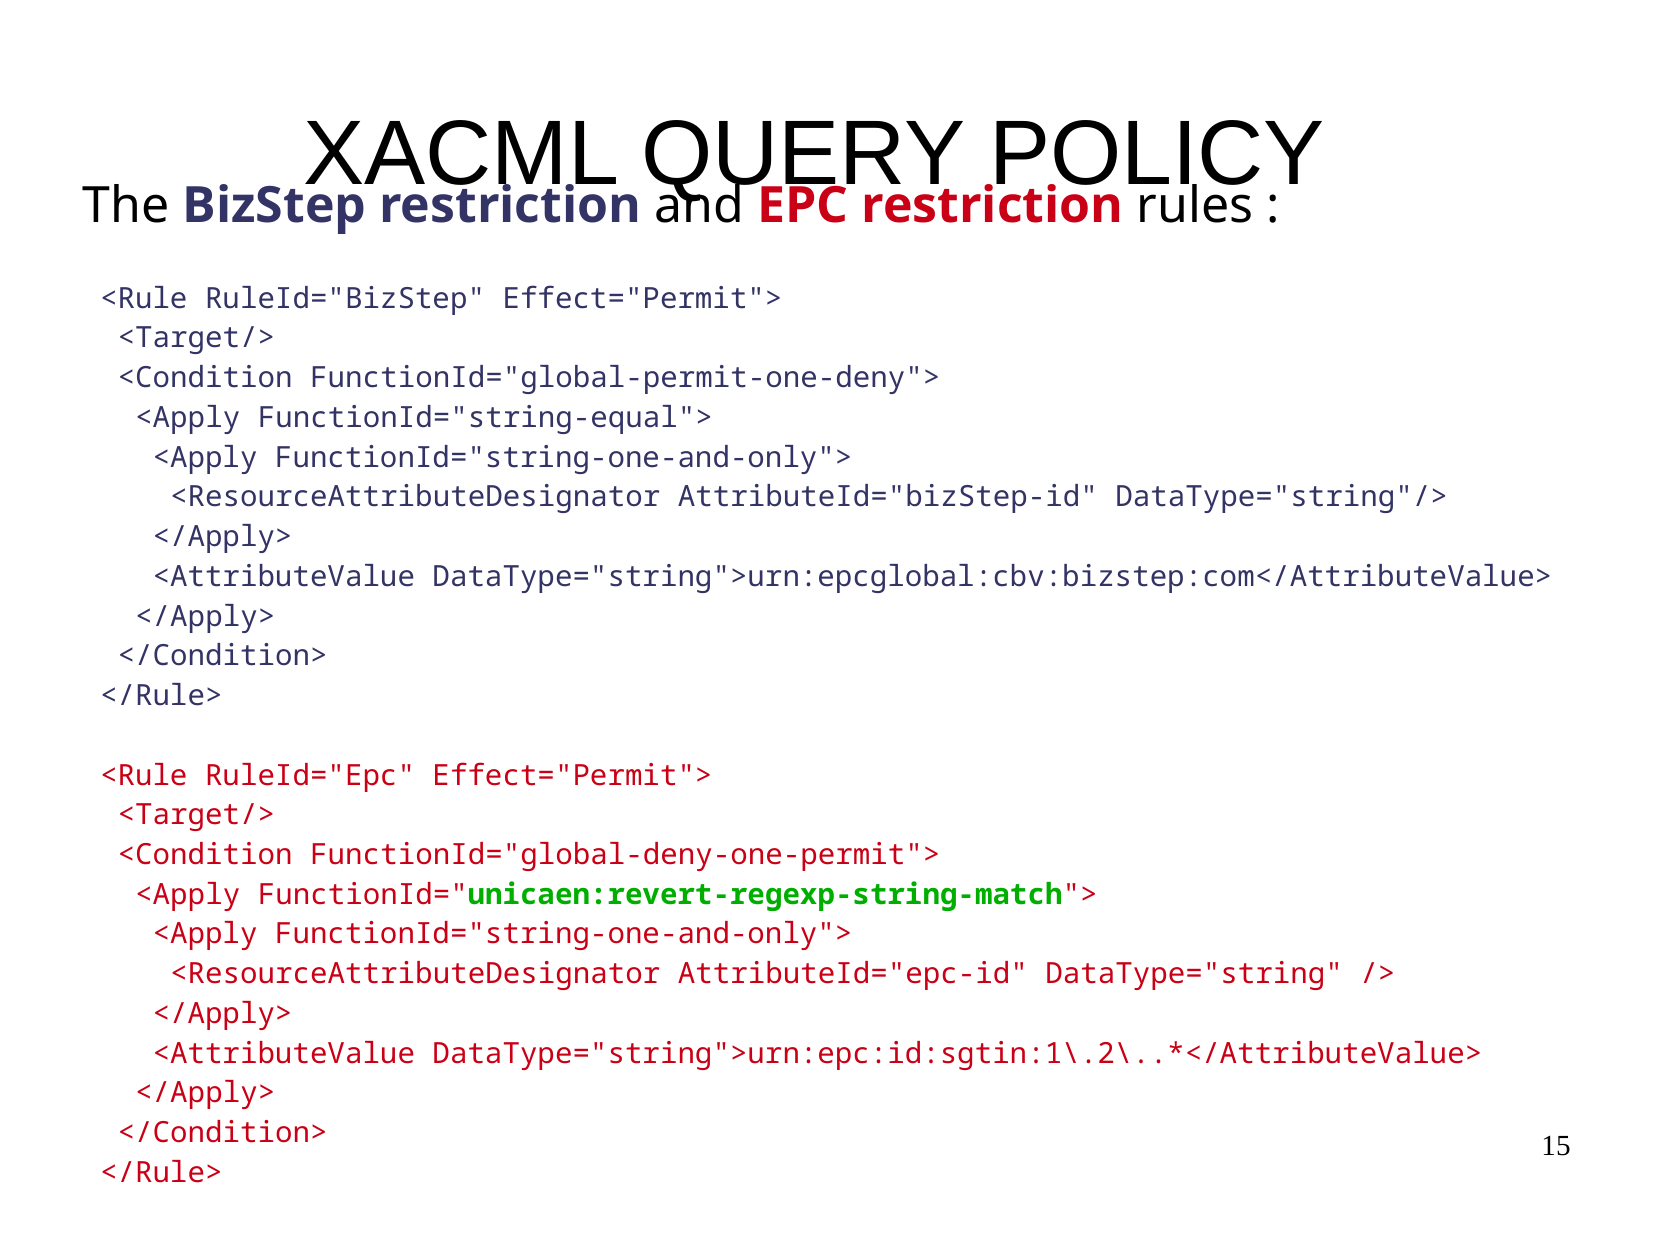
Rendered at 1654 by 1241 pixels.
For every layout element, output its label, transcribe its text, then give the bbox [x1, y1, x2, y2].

title XACML QUERY POLICY [82, 56, 1571, 241]
subtitle The BizStep restriction and EPC restriction rules : <Rule RuleId="BizStep" Effect="Permit"> <Target/> <Condition FunctionId="global-permit-one-deny"> <Apply FunctionId="string-equal"> <Apply FunctionId="string-one-and-only"> <ResourceAttributeDesignator AttributeId="bizStep-id" DataType="string"/> </Apply> <AttributeValue DataType="string">urn:epcglobal:cbv:bizstep:com</AttributeValue> </Apply> </Condition> </Rule> <Rule RuleId="Epc" Effect="Permit"> <Target/> <Condition FunctionId="global-deny-one-permit"> <Apply FunctionId="unicaen:revert-regexp-string-match"> <Apply FunctionId="string-one-and-only"> <ResourceAttributeDesignator AttributeId="epc-id" DataType="string" /> </Apply> <AttributeValue DataType="string">urn:epc:id:sgtin:1\.2\..*</AttributeValue> </Apply> </Condition> </Rule> [82, 241, 1571, 1158]
